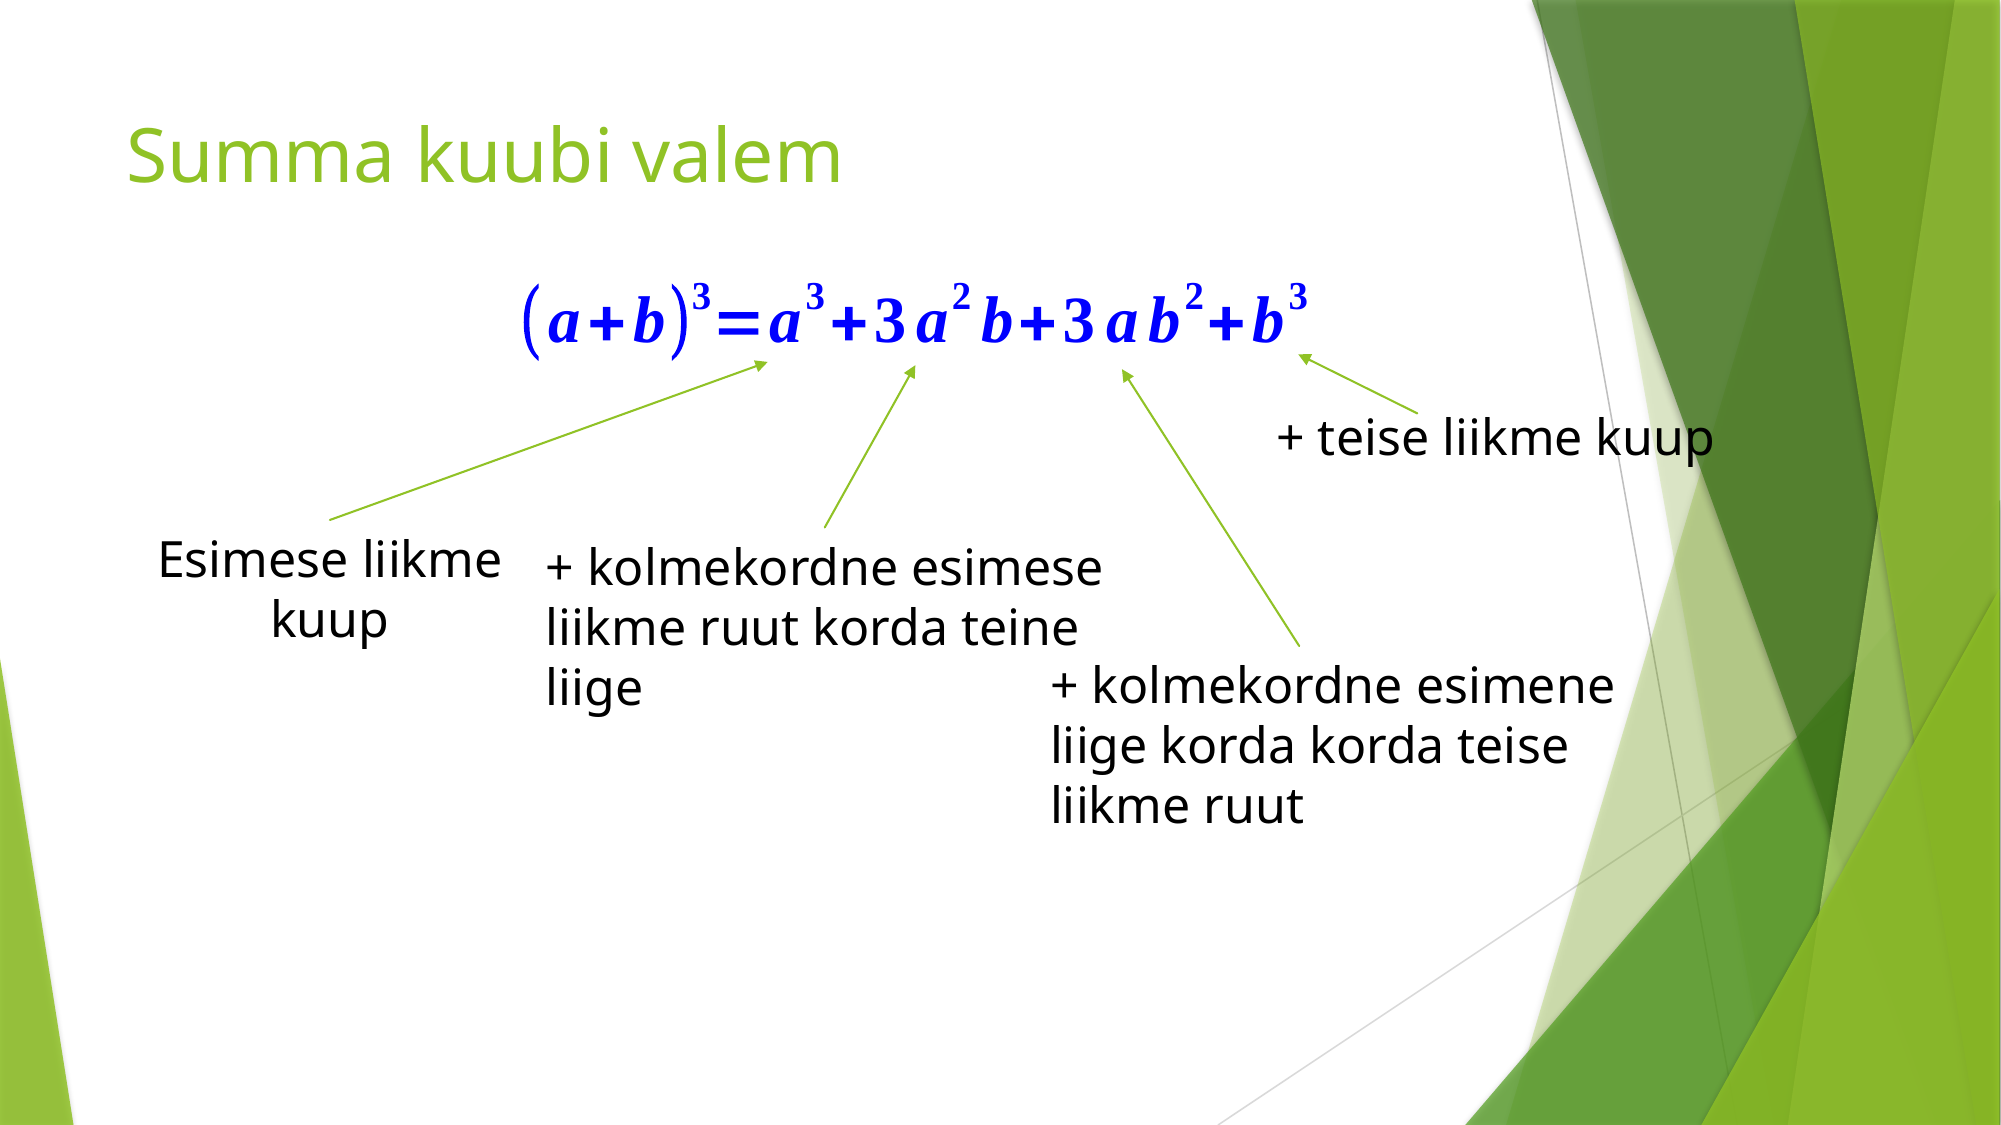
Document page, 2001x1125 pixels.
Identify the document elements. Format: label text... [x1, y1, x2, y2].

list Esimese liikme kuup [111, 520, 549, 603]
chart [504, 275, 1324, 363]
title Summa kuubi valem [111, 99, 1522, 317]
text_box + kolmekordne esimese liikme ruut korda teine liige [530, 527, 1120, 723]
text_box + teise liikme kuup [1261, 397, 1731, 473]
text_box + kolmekordne esimene liige korda korda teise liikme ruut [1035, 645, 1631, 841]
